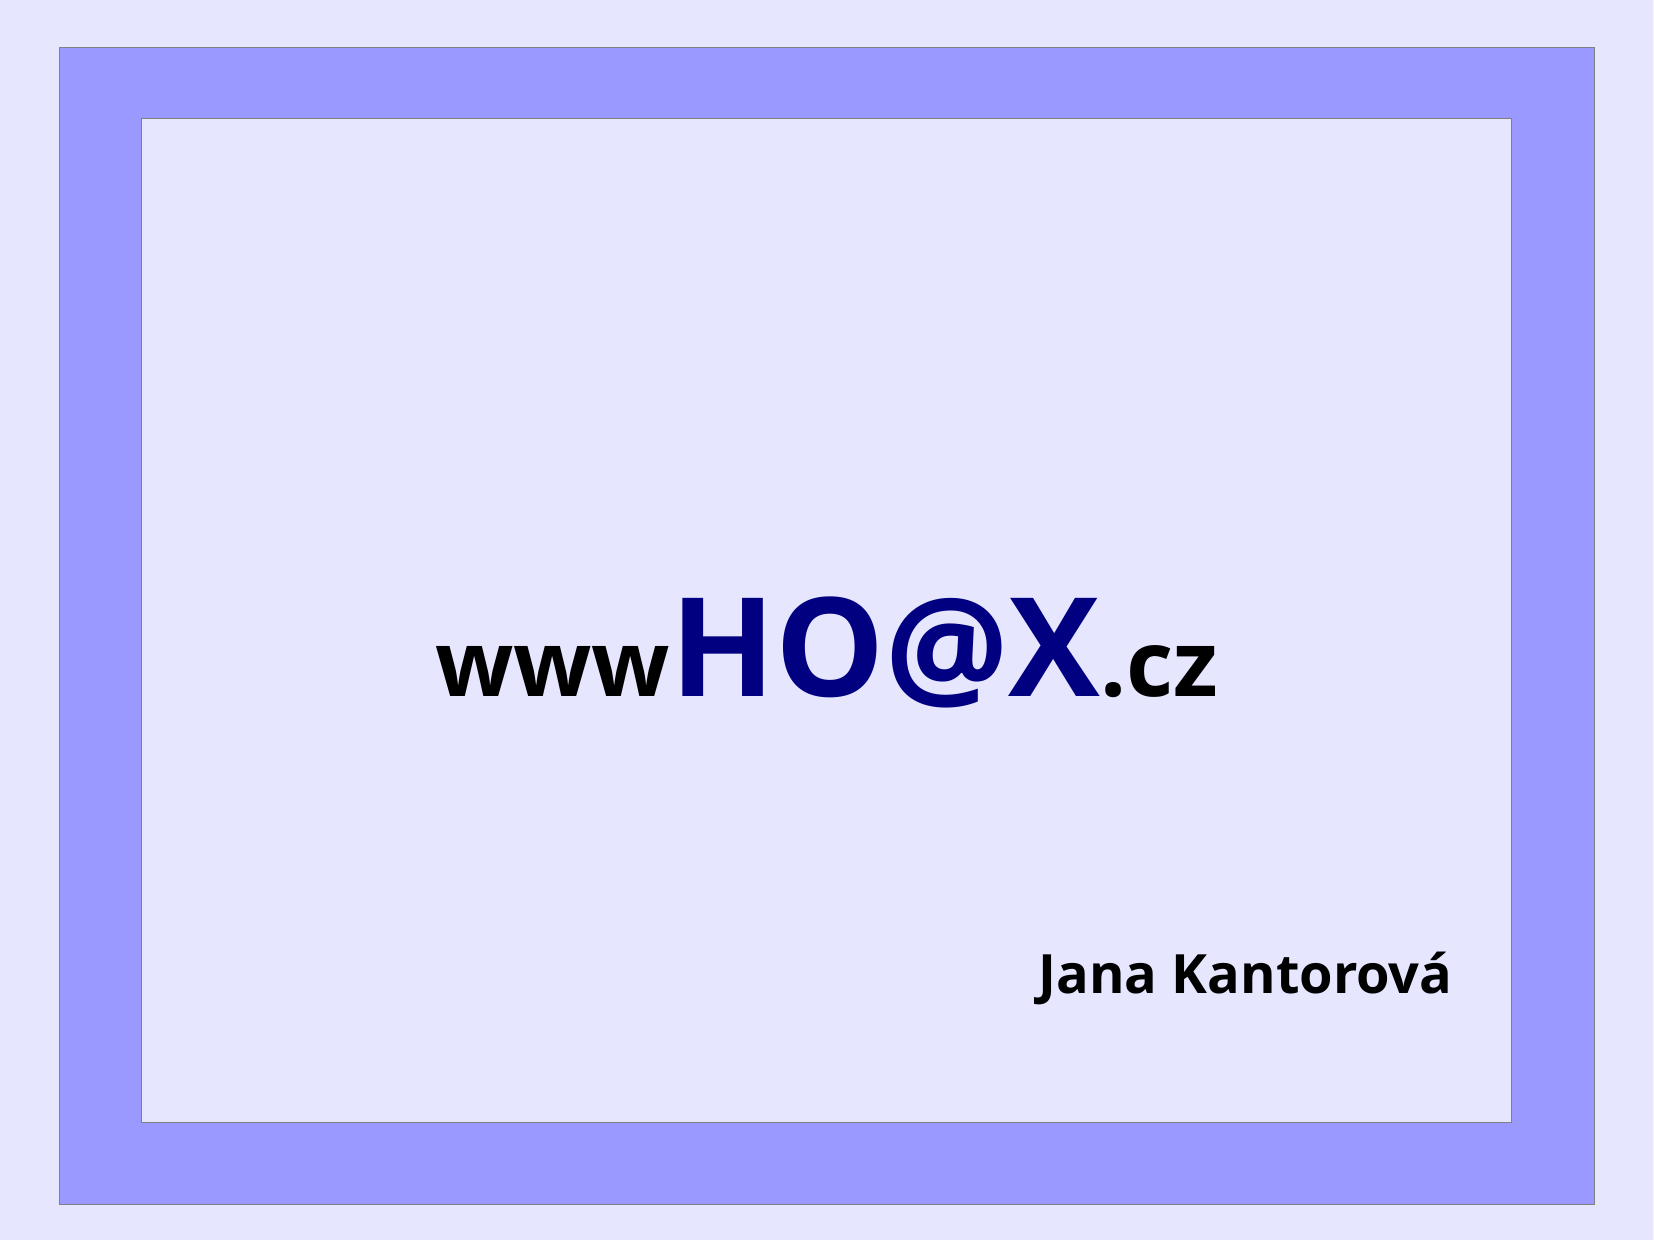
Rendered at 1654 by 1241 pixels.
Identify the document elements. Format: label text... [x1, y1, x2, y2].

text_box [59, 47, 1595, 1205]
subtitle wwwHO@X.cz Jana Kantorová [200, 165, 1453, 1019]
